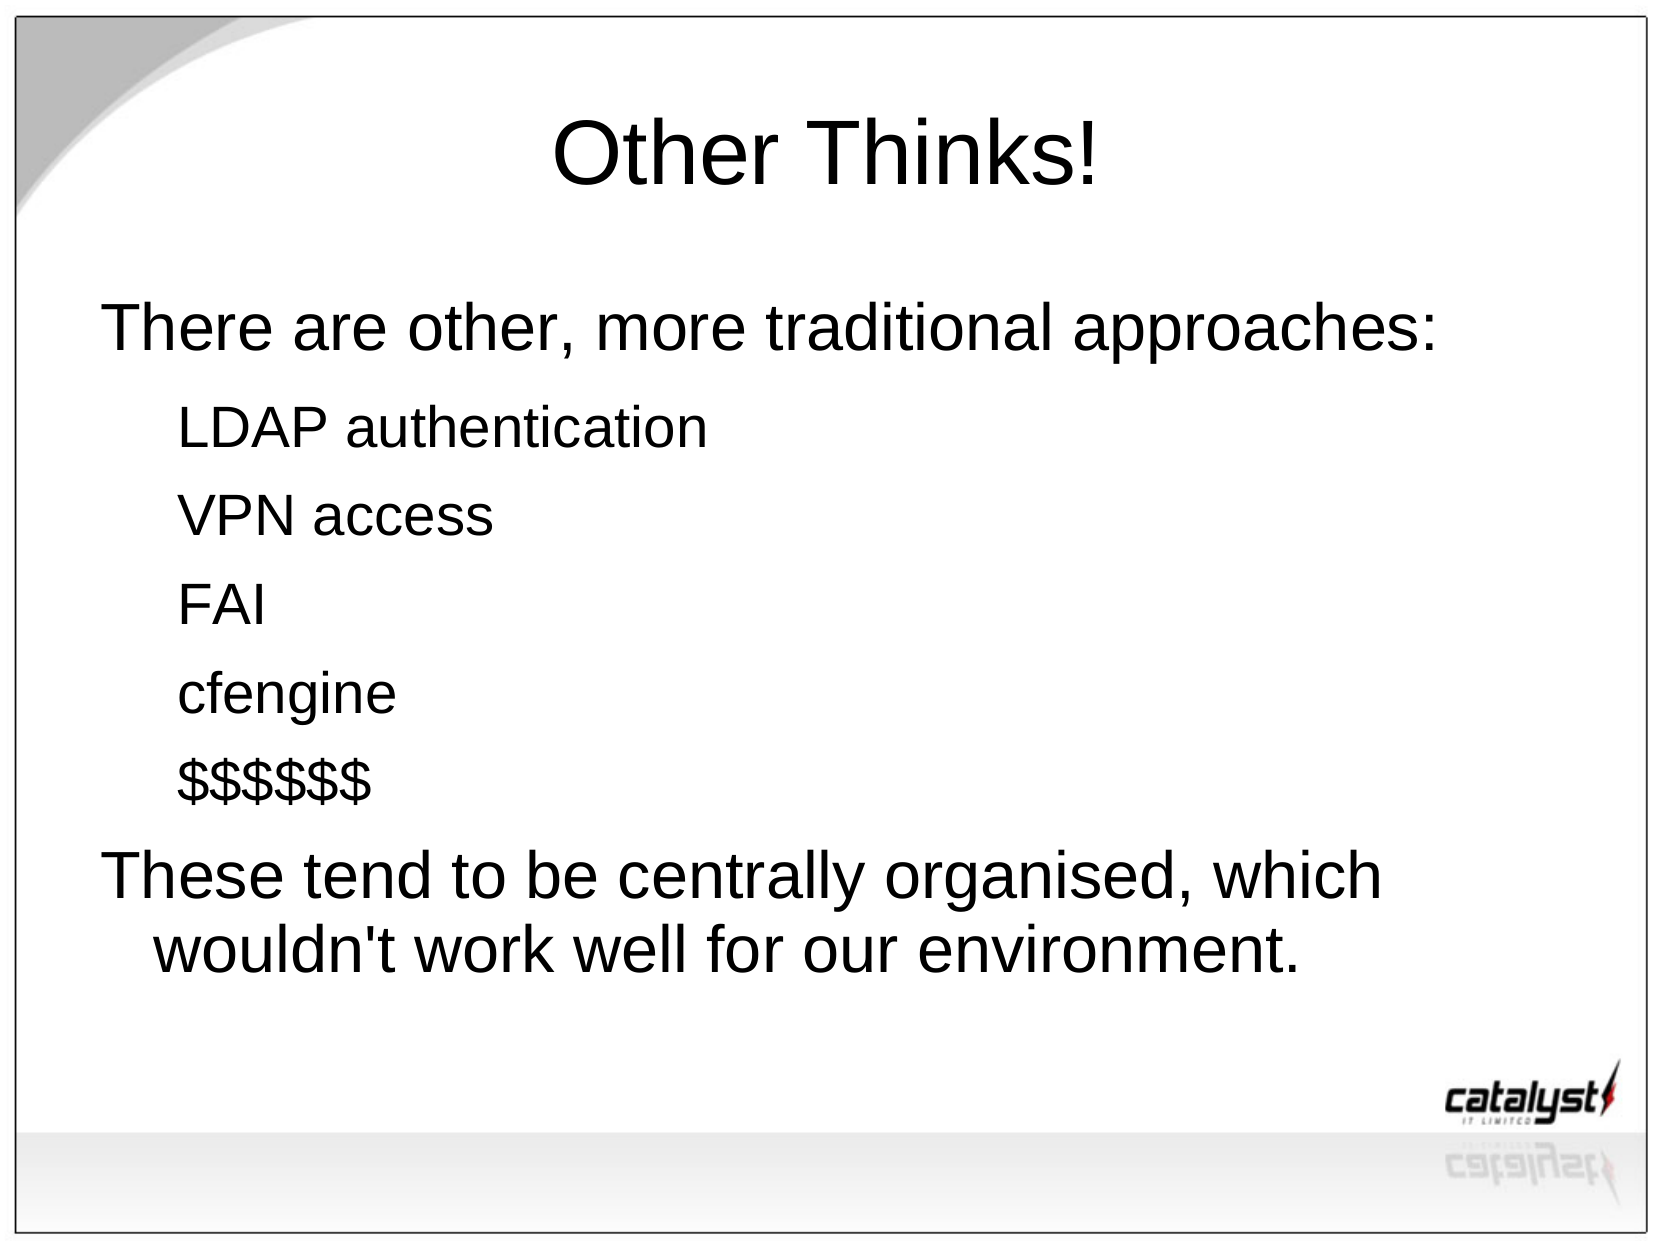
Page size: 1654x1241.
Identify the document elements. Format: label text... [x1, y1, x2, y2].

picture [4, 5, 1654, 1241]
title Other Thinks! [82, 56, 1571, 250]
list There are other, more traditional approaches: LDAP authentication VPN access FAI cfengine $$$$$$ These tend to be centrally organised, which wouldn't work well for our environment. [82, 290, 1571, 1094]
